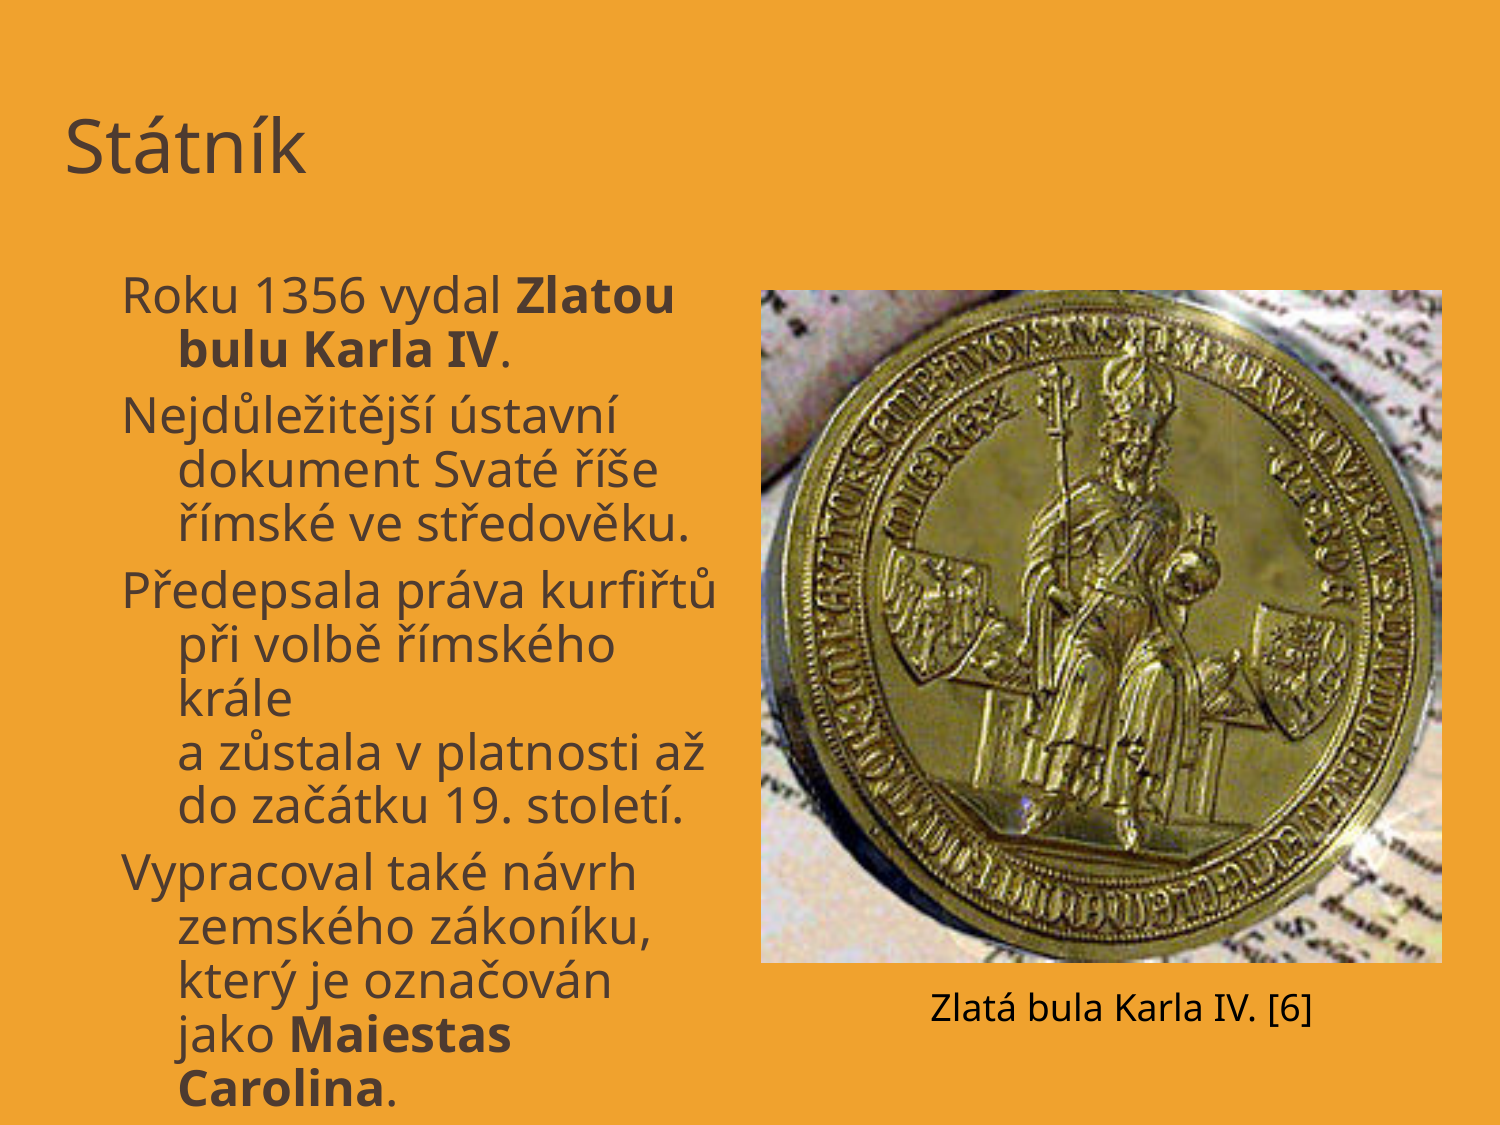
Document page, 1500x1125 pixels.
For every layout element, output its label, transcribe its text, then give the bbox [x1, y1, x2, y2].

picture [761, 290, 1442, 963]
text_box Zlatá bula Karla IV. [6] [915, 975, 1317, 1037]
list Roku 1356 vydal Zlatou bulu Karla IV. Nejdůležitější ústavní dokument Svaté říše římské ve středověku. Předepsala práva kurfiřtů při volbě římského krále a zůstala v platnosti až do začátku 19. století. Vypracoval také návrh zemského zákoníku, který je označován jako Maiestas Carolina. [50, 262, 738, 1038]
title Státník [49, 75, 1475, 214]
